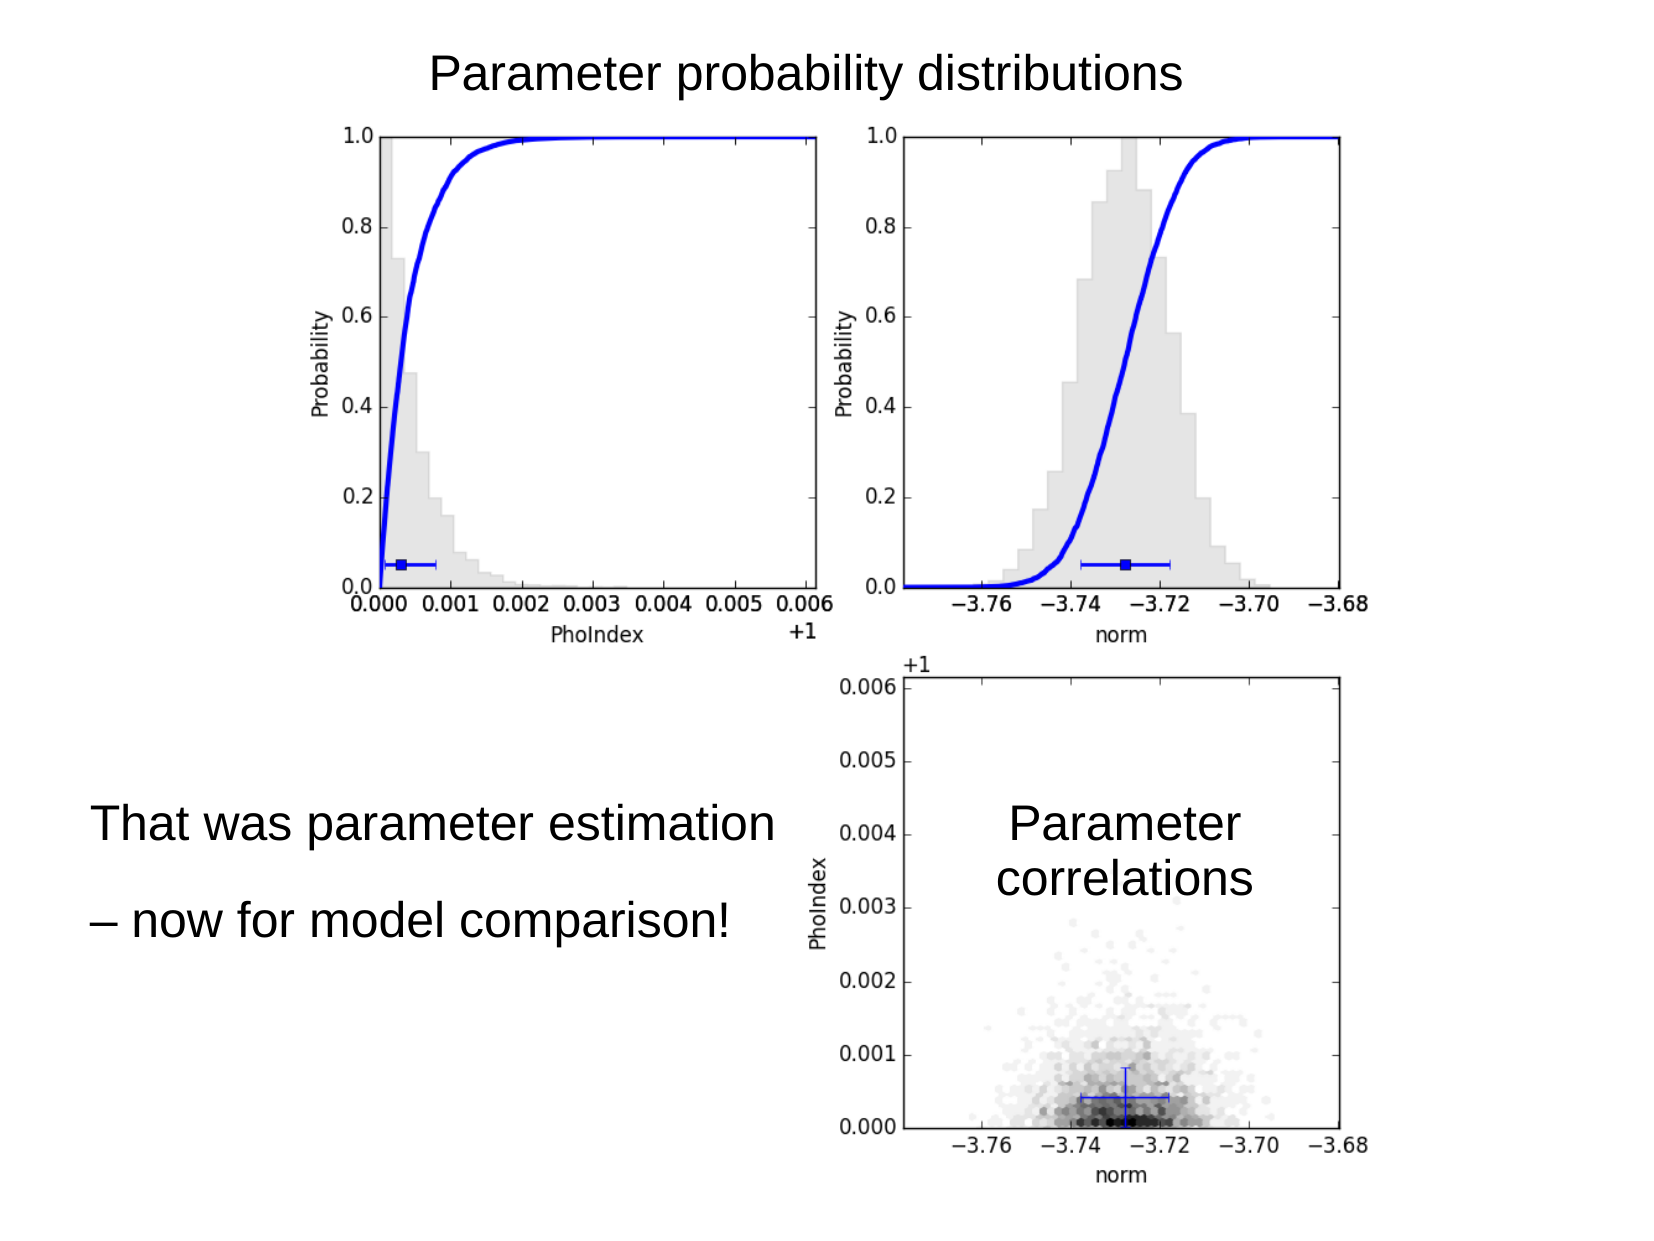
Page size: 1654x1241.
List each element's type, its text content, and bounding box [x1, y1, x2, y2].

text_box Parameter probability distributions [262, 37, 1351, 137]
picture [225, 13, 1463, 1241]
text_box Parameter correlations [975, 787, 1276, 976]
text_box That was parameter estimation – now for model comparison! [75, 787, 796, 1070]
